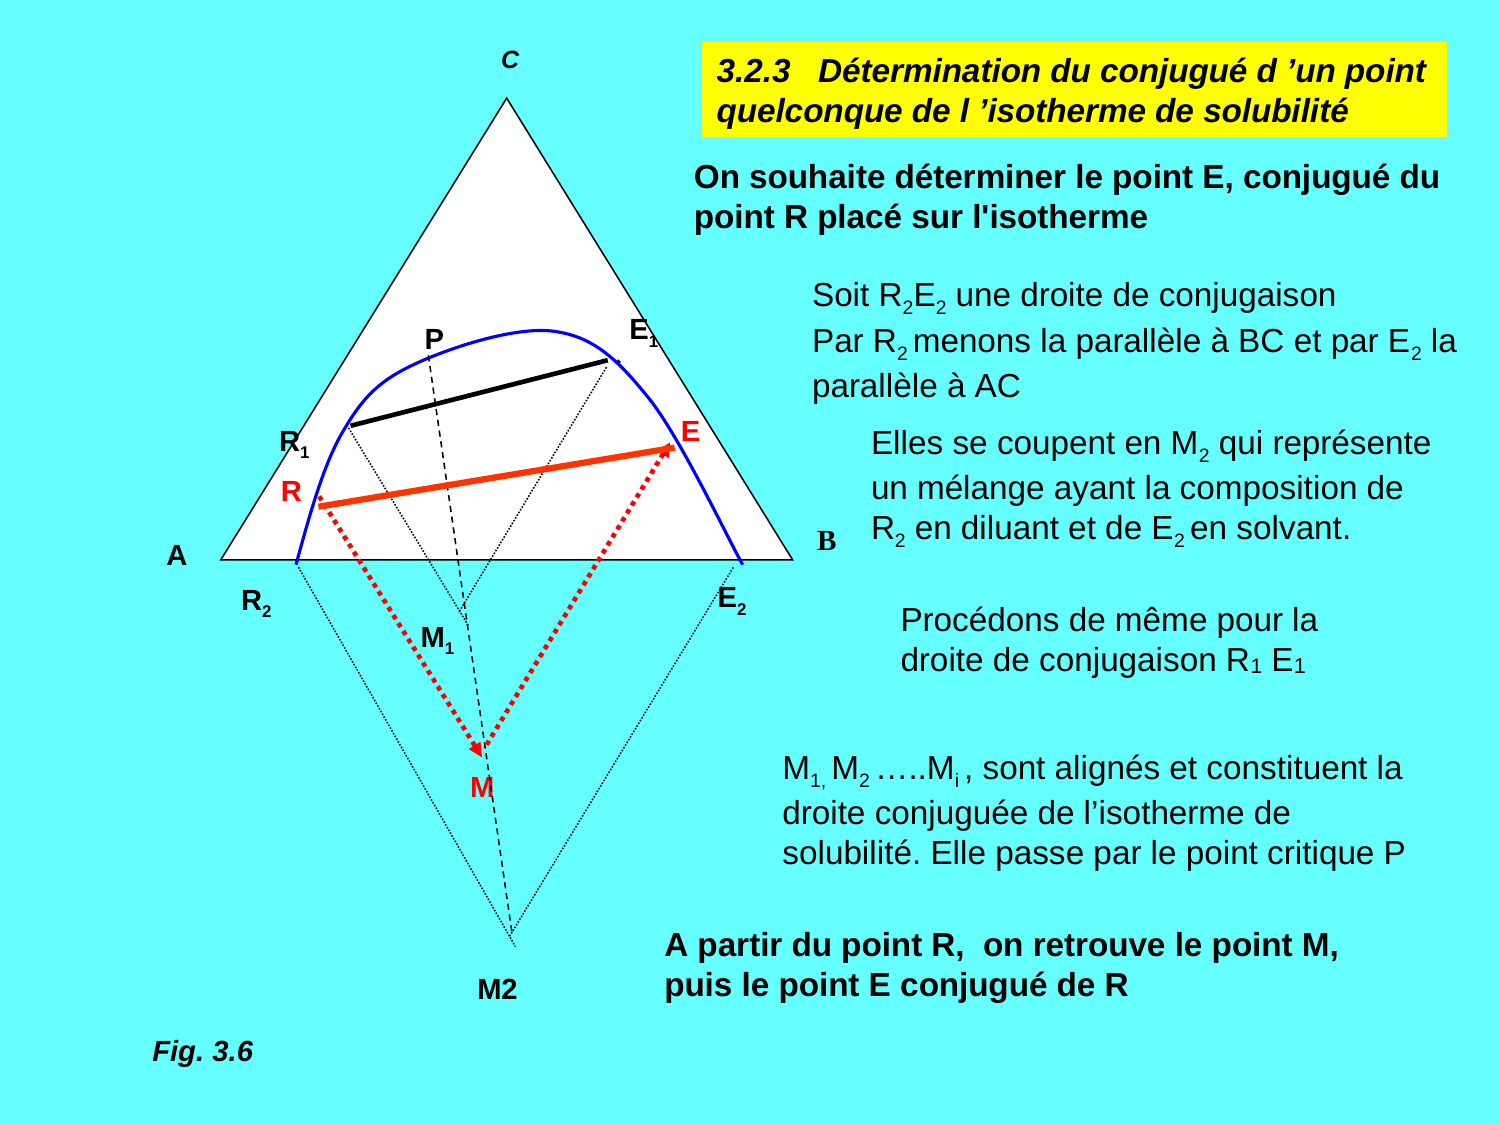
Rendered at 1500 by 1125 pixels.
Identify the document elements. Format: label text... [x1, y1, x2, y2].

text_box Fig. 3.6 [137, 1024, 296, 1076]
text_box B [802, 513, 856, 587]
text_box [356, 358, 666, 496]
text_box M [455, 760, 547, 834]
text_box E [666, 404, 758, 478]
text_box [634, 377, 697, 418]
text_box R1 [264, 414, 356, 488]
text_box M1 [405, 610, 498, 715]
text_box [311, 109, 634, 414]
text_box Procédons de même pour la droite de conjugaison R1 E1 [885, 590, 1418, 696]
text_box On souhaite déterminer le point E, conjugué du point R placé sur l'isotherme [679, 147, 1477, 243]
text_box E2 [702, 571, 795, 676]
text_box C [486, 35, 578, 109]
text_box A [151, 528, 244, 602]
text_box M2 [462, 962, 554, 1036]
text_box [300, 454, 737, 560]
text_box A partir du point R, on retrouve le point M, puis le point E conjugué de R [649, 915, 1418, 1011]
text_box M1, M2 …..Mi , sont alignés et constituent la droite conjuguée de l’isotherme de solubilité. Elle passe par le point critique P [767, 738, 1447, 879]
text_box Soit R2E2 une droite de conjugaison Par R2 menons la parallèle à BC et par E2 la parallèle à AC [797, 265, 1500, 412]
text_box P [409, 312, 502, 386]
text_box Elles se coupent en M2 qui représente un mélange ayant la composition de R2 en diluant et de E2 en solvant. [856, 413, 1463, 600]
text_box R [266, 464, 358, 538]
text_box 3.2.3 Détermination du conjugué d ’un point quelconque de l ’isotherme de solubilité [701, 41, 1447, 138]
text_box [502, 333, 606, 384]
text_box R2 [226, 573, 318, 688]
text_box E1 [614, 303, 697, 377]
text_box [240, 488, 301, 560]
text_box [356, 370, 493, 421]
text_box [700, 478, 793, 560]
